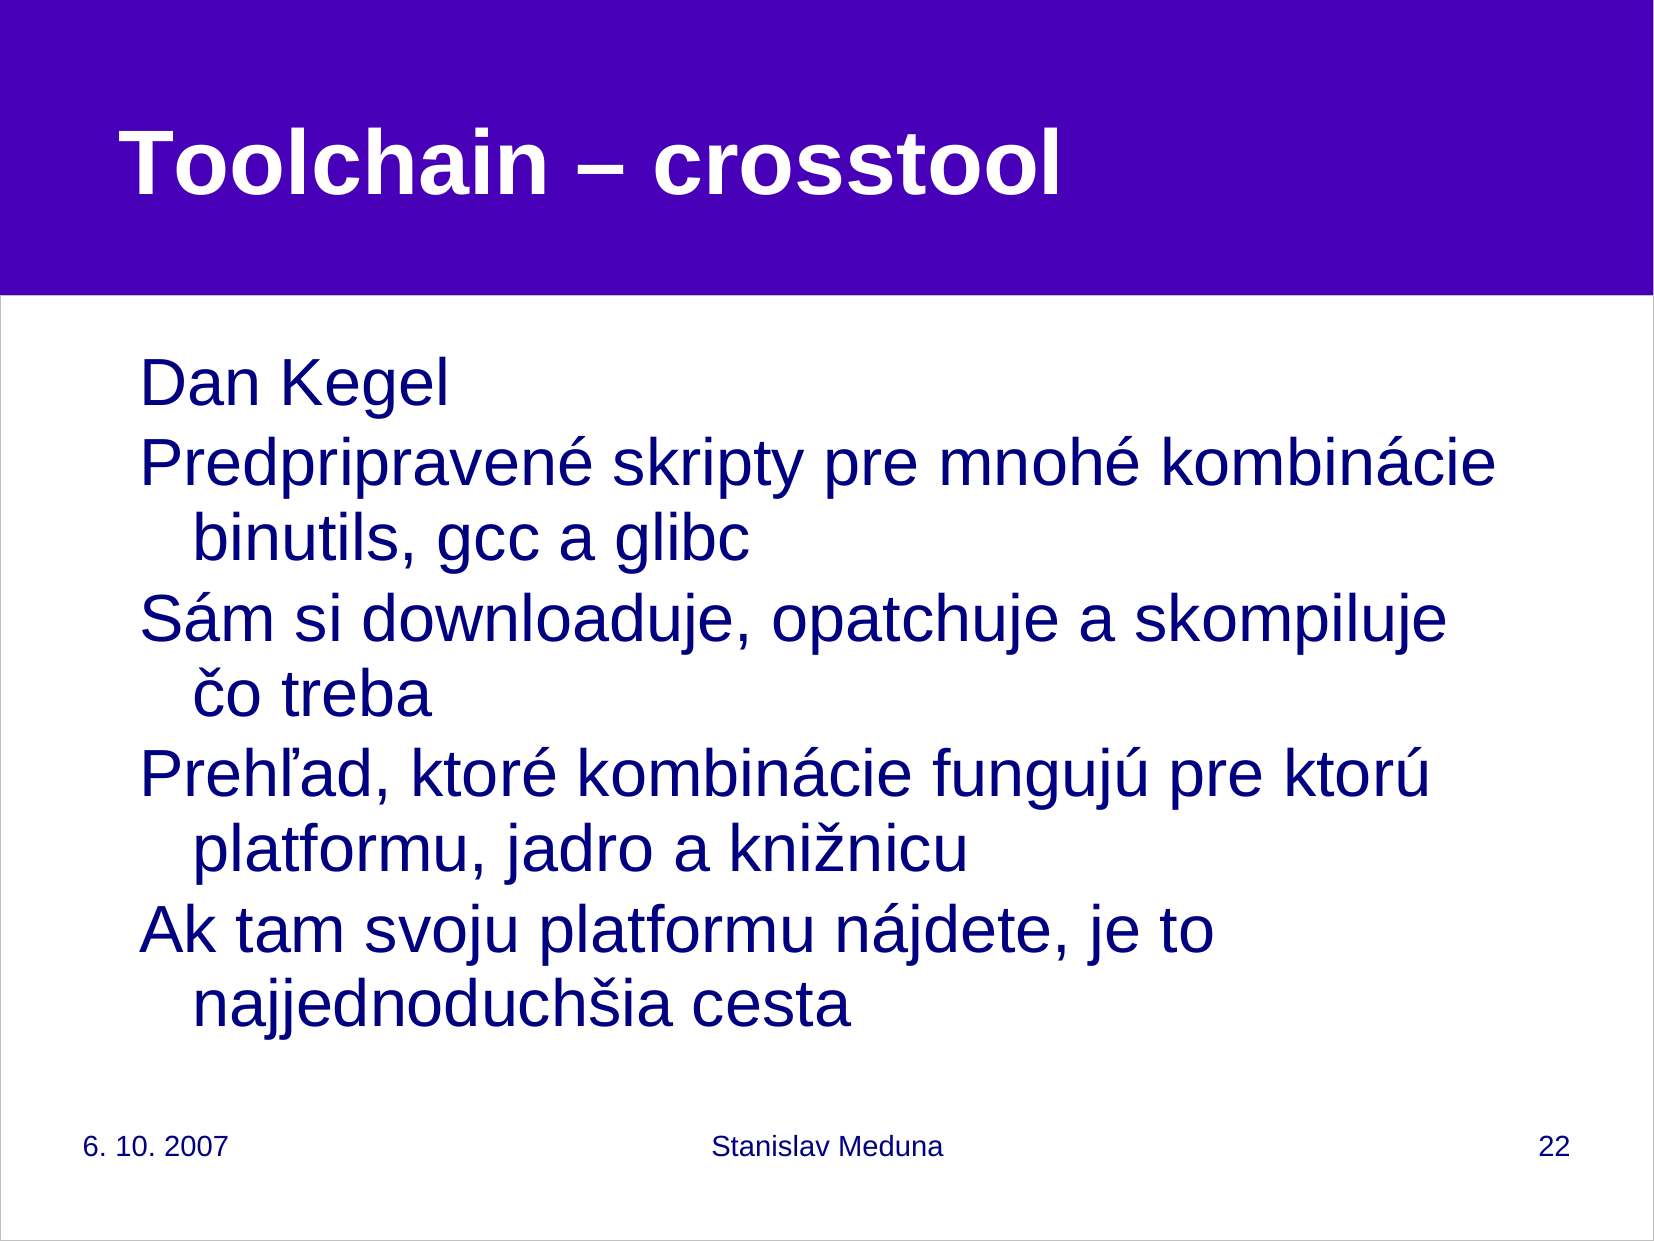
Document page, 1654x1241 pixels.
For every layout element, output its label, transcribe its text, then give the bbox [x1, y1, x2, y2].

list Dan Kegel Predpripravené skripty pre mnohé kombinácie binutils, gcc a glibc Sám si downloaduje, opatchuje a skompiluje čo treba Prehľad, ktoré kombinácie fungujú pre ktorú platformu, jadro a knižnicu Ak tam svoju platformu nájdete, je to najjednoduchšia cesta [121, 344, 1534, 1112]
title Toolchain – crosstool [118, 66, 1595, 259]
